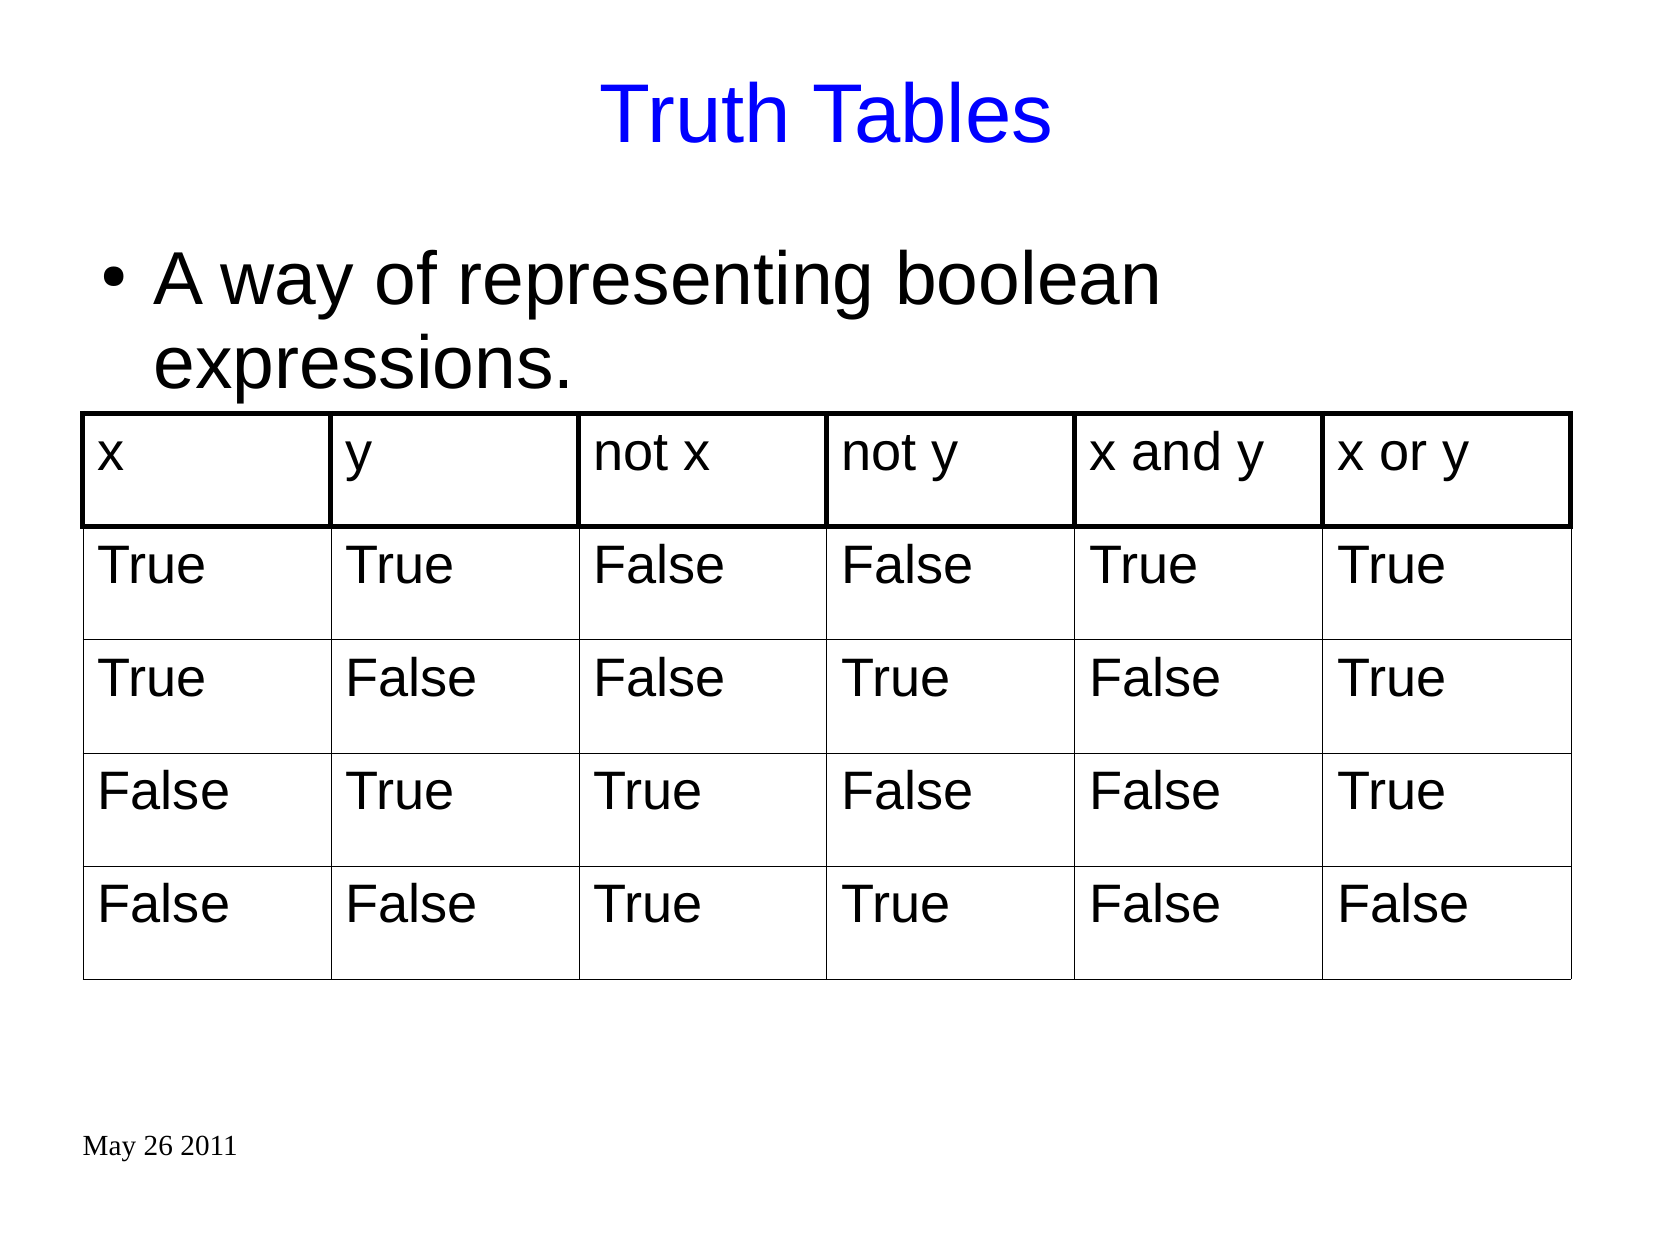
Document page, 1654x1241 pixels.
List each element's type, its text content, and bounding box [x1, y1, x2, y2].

table_cell True [332, 754, 579, 866]
table_cell False [580, 529, 826, 639]
table_cell True [1075, 529, 1322, 639]
table_cell False [84, 754, 331, 866]
table_cell False [1075, 867, 1322, 979]
table_cell True [1323, 640, 1571, 753]
table_cell False [827, 754, 1074, 866]
list A way of representing boolean expressions. [82, 236, 1571, 411]
table_cell True [84, 529, 331, 639]
table_cell False [332, 867, 579, 979]
table_cell False [580, 640, 826, 753]
table_cell True [580, 867, 826, 979]
table_cell True [1323, 529, 1571, 639]
table_cell False [1323, 867, 1571, 979]
table_header y [333, 416, 576, 524]
table_cell True [827, 867, 1074, 979]
table_header x and y [1077, 416, 1320, 524]
table_cell True [827, 640, 1074, 753]
table_header not x [581, 416, 824, 524]
table_cell False [1075, 754, 1322, 866]
table_cell False [332, 640, 579, 753]
table_header x [85, 416, 328, 524]
table_cell True [580, 754, 826, 866]
table_cell False [1075, 640, 1322, 753]
title Truth Tables [82, 49, 1571, 178]
table_cell False [827, 529, 1074, 639]
table_cell False [84, 867, 331, 979]
table_header x or y [1325, 416, 1568, 524]
table_cell True [332, 529, 579, 639]
table_cell True [84, 640, 331, 753]
table_header not y [829, 416, 1072, 524]
table_cell True [1323, 754, 1571, 866]
